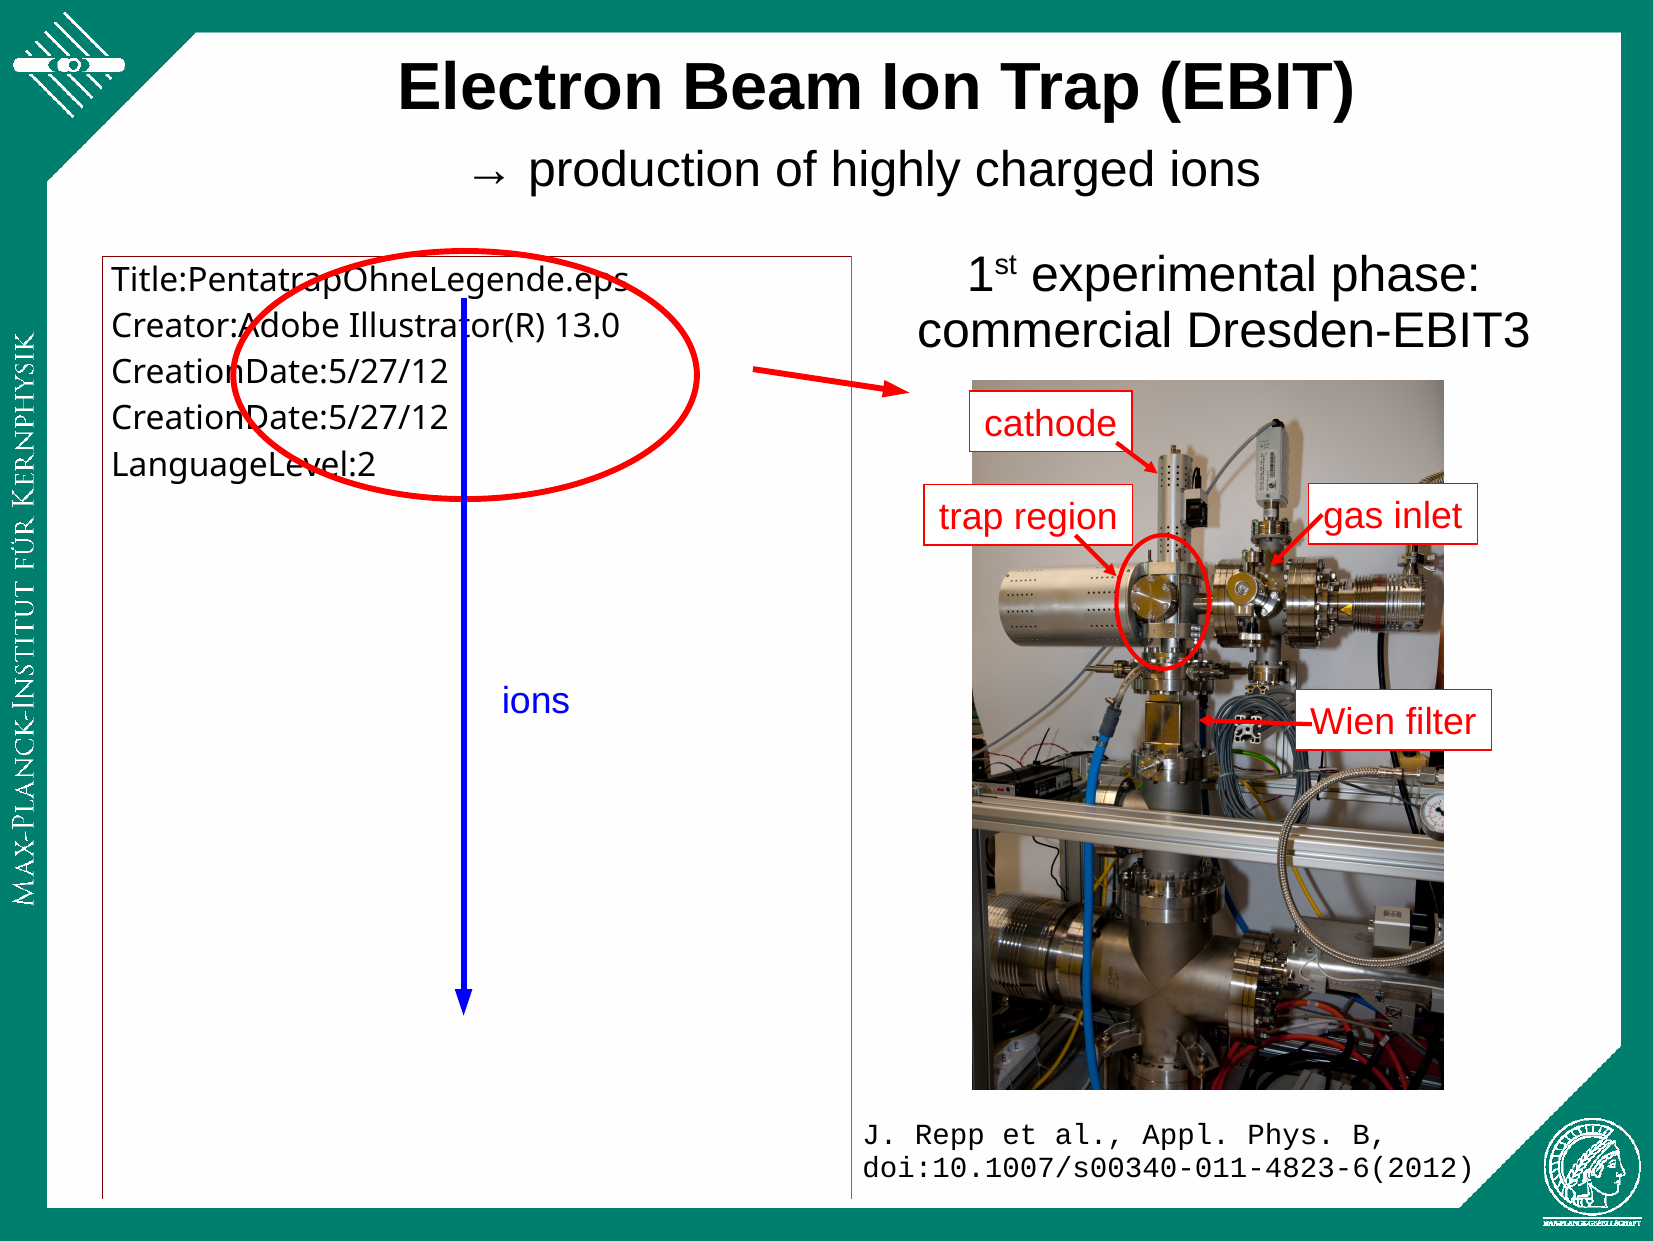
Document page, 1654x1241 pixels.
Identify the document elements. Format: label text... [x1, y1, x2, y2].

text_box Electron Beam Ion Trap (EBIT) [92, 35, 1654, 131]
text_box → production of highly charged ions [220, 128, 1506, 204]
text_box gas inlet [1308, 483, 1478, 545]
text_box ions [484, 669, 686, 733]
text_box J. Repp et al., Appl. Phys. B, doi:10.1007/s00340-011-4823-6(2012) [844, 1110, 1503, 1231]
text_box 1st experimental phase: commercial Dresden-EBIT3 [856, 236, 1592, 371]
text_box Wien filter [1295, 689, 1492, 750]
text_box trap region [924, 484, 1133, 545]
picture [0, 0, 1654, 1241]
text_box cathode [969, 391, 1133, 452]
